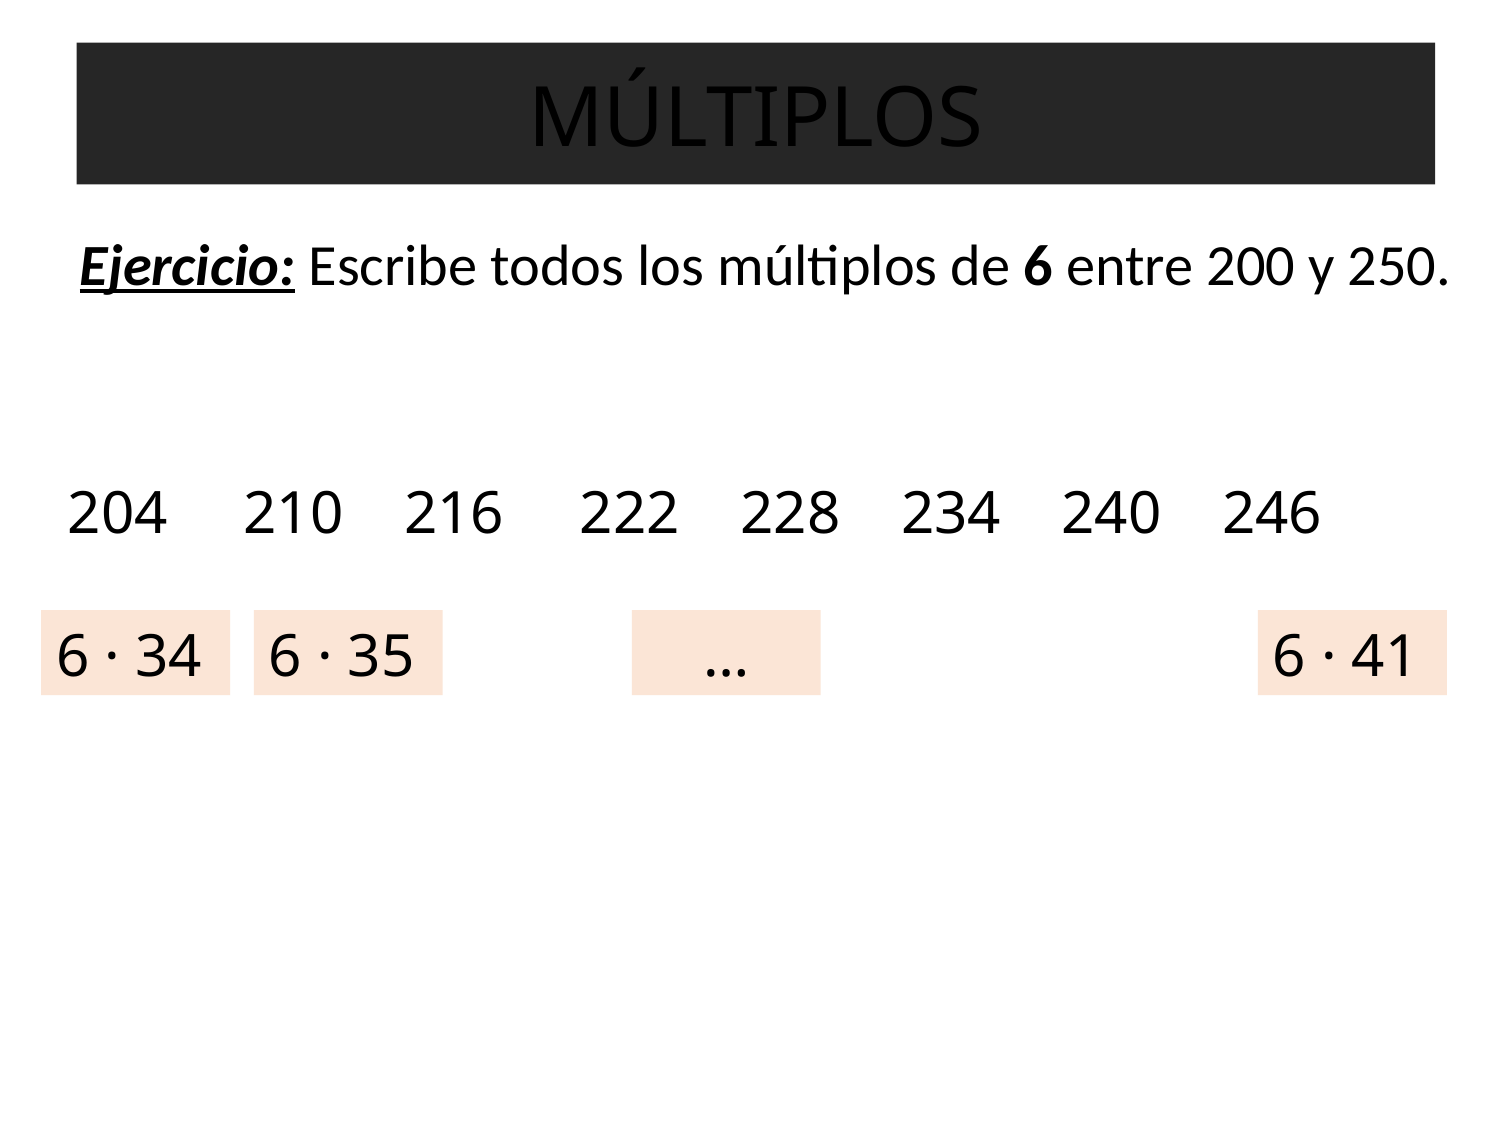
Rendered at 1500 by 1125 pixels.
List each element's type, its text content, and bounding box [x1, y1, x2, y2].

text_box 6 · 41 [1257, 610, 1447, 696]
text_box 204 210 216 222 228 234 240 246 [53, 468, 1447, 553]
text_box Ejercicio: Escribe todos los múltiplos de 6 entre 200 y 250. [64, 219, 1500, 799]
text_box 6 · 35 [253, 610, 443, 696]
text_box MÚLTIPLOS [76, 42, 1436, 185]
text_box … [631, 610, 821, 696]
text_box 6 · 34 [41, 610, 231, 696]
